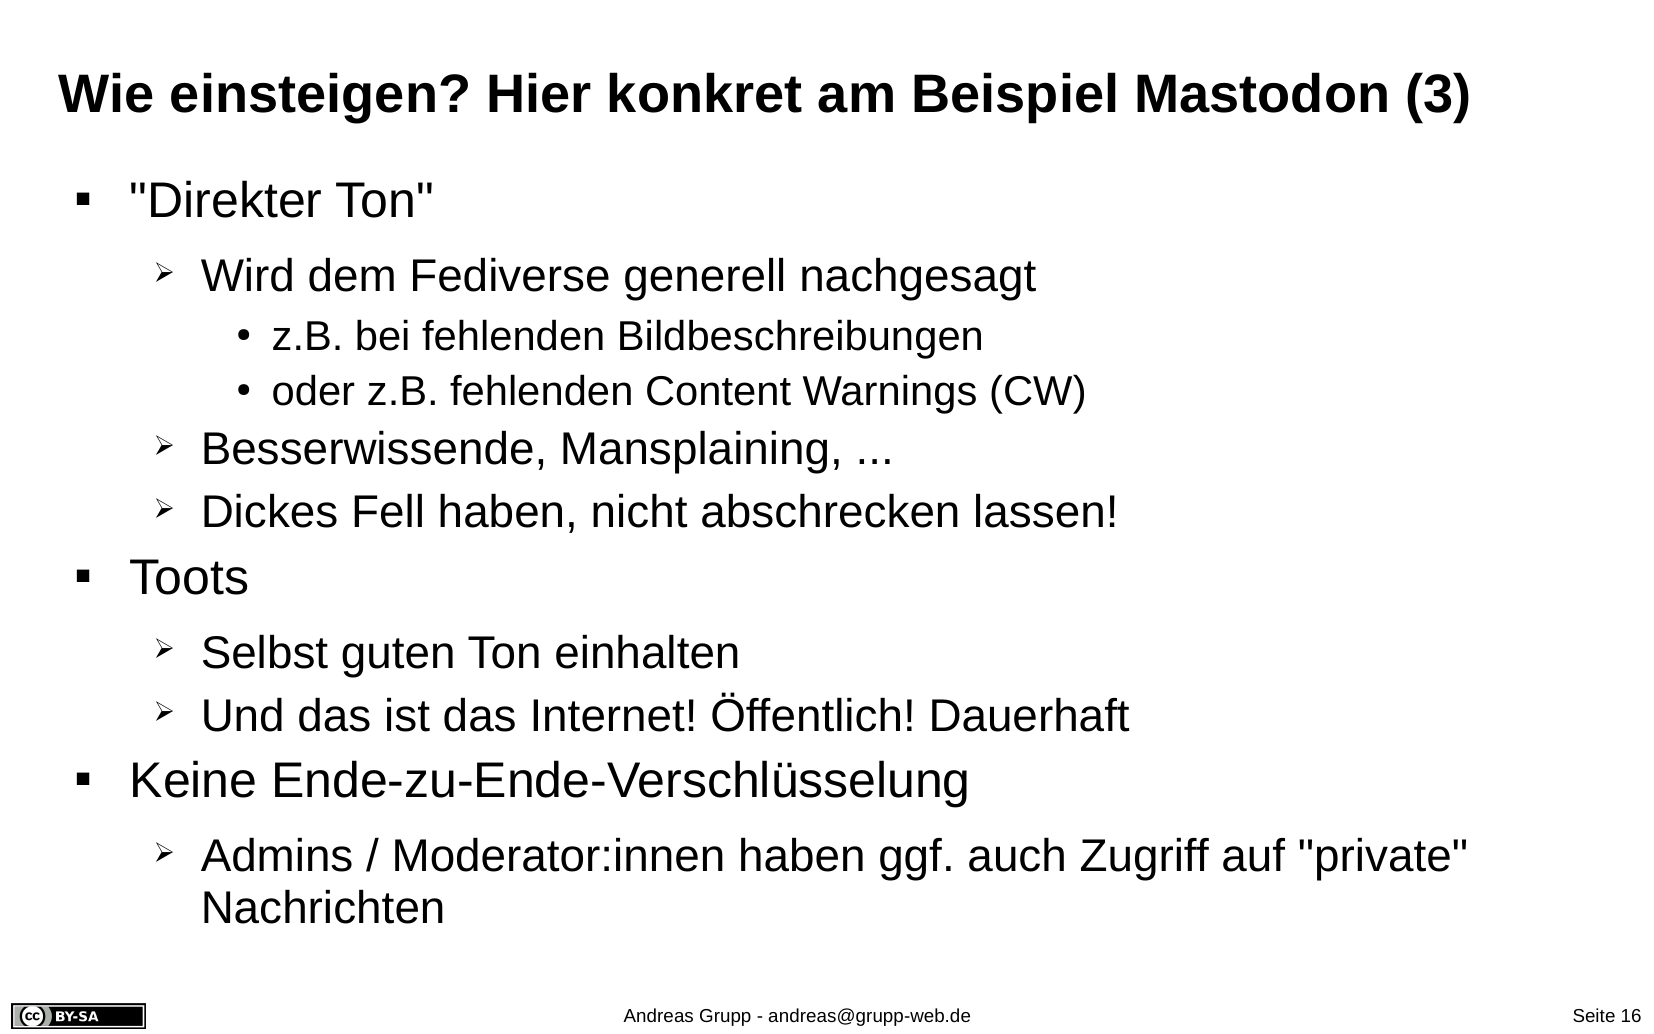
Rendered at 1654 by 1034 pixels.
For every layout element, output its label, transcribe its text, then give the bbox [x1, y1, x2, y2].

picture [11, 1003, 146, 1029]
title Wie einsteigen? Hier konkret am Beispiel Mastodon (3) [59, 24, 1625, 165]
list "Direkter Ton" Wird dem Fediverse generell nachgesagt z.B. bei fehlenden Bildbeschreibungen oder z.B. fehlenden Content Warnings (CW) Besserwissende, Mansplaining, ... Dickes Fell haben, nicht abschrecken lassen! Toots Selbst guten Ton einhalten Und das ist das Internet! Öffentlich! Dauerhaft Keine Ende-zu-Ende-Verschlüsselung Admins / Moderator:innen haben ggf. auch Zugriff auf "private" Nachrichten [59, 172, 1595, 952]
